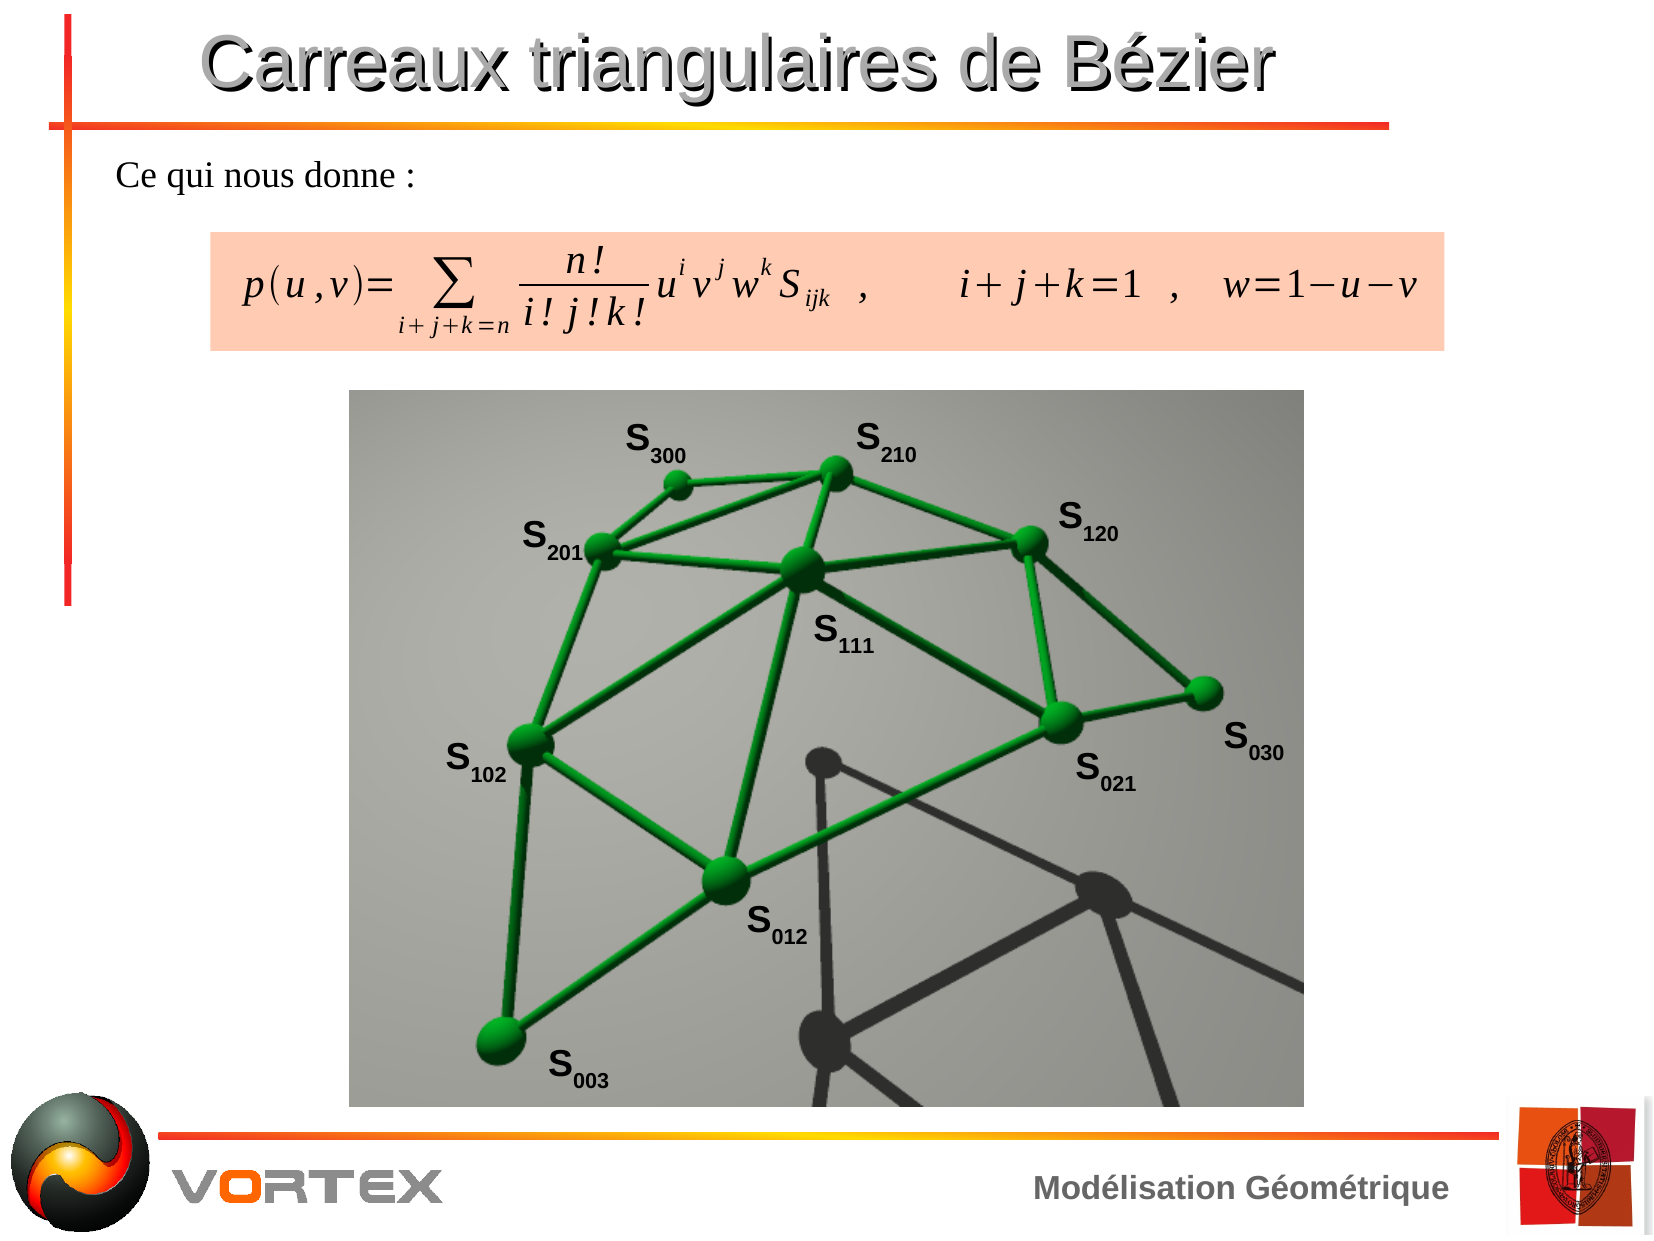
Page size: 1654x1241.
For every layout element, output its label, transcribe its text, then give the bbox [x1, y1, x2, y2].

text_box S030 [1195, 707, 1313, 836]
text_box S300 [599, 409, 713, 539]
text_box S012 [729, 890, 826, 1020]
list Ce qui nous donne : [97, 153, 1571, 1109]
text_box S111 [787, 600, 901, 729]
text_box S021 [1049, 737, 1163, 867]
picture [11, 1092, 443, 1232]
chart [230, 227, 1424, 339]
text_box S201 [487, 506, 619, 635]
text_box S210 [835, 408, 938, 538]
text_box S120 [1026, 487, 1151, 617]
text_box S102 [427, 728, 526, 857]
text_box S003 [519, 1035, 638, 1164]
picture [349, 390, 1304, 1107]
title Carreaux triangulaires de Bézier [82, 4, 1392, 120]
picture [1505, 1096, 1653, 1235]
